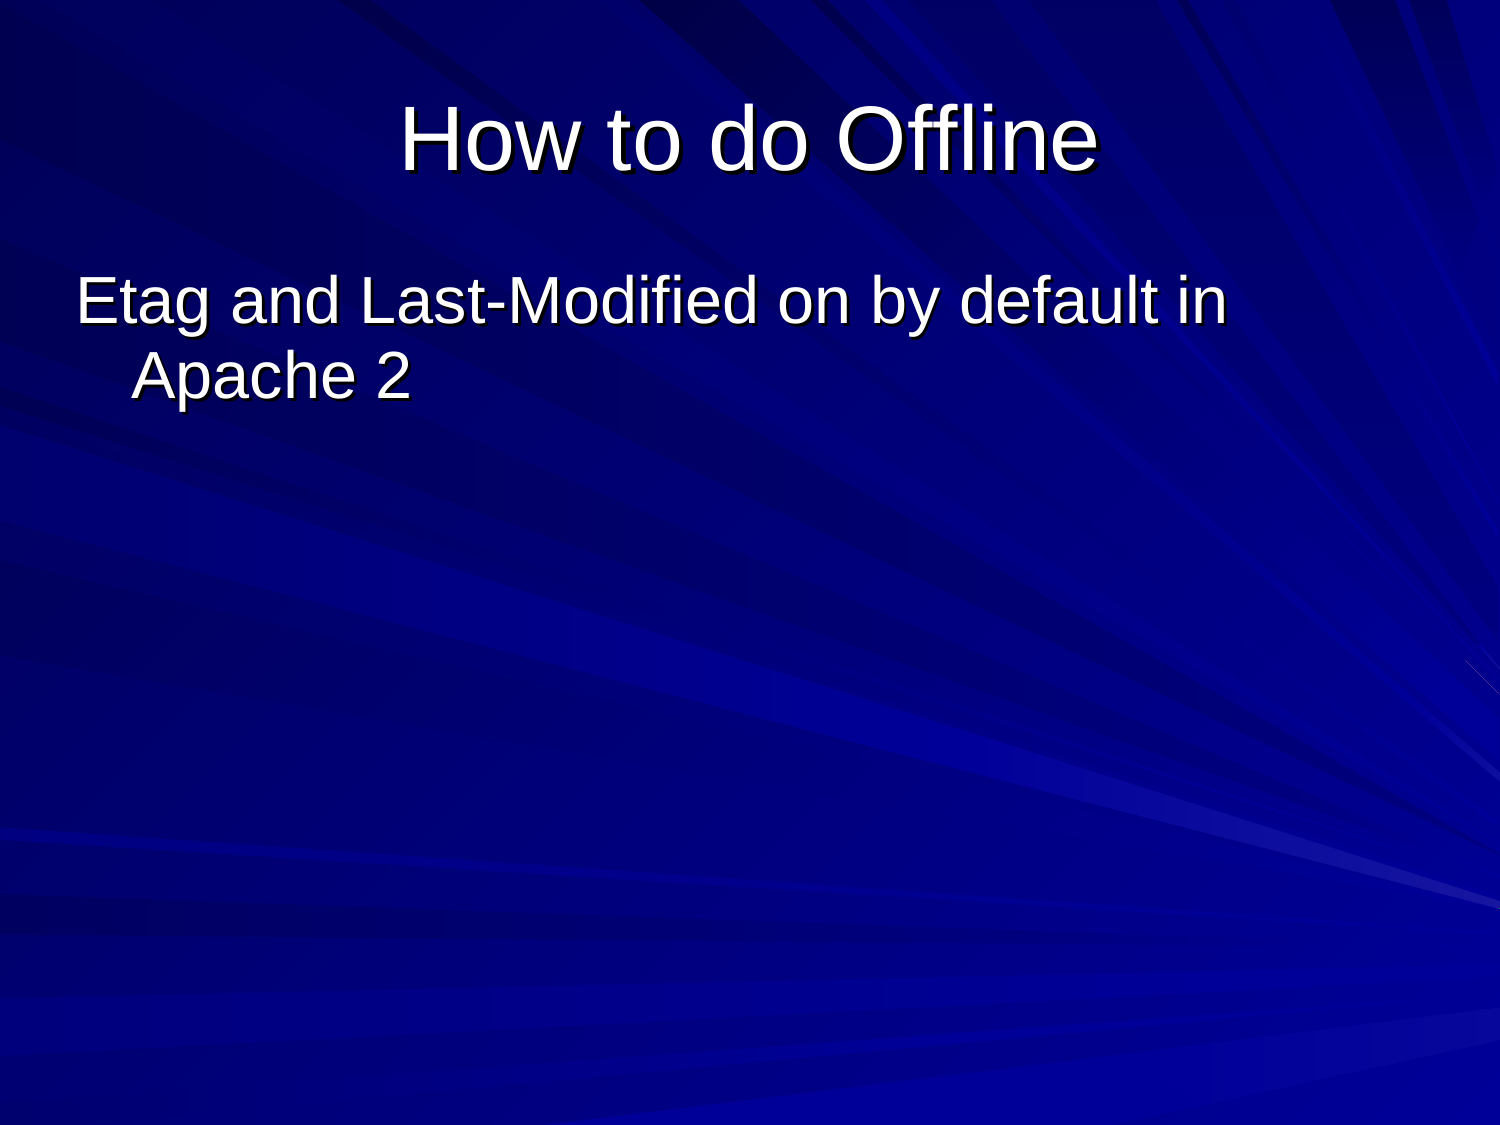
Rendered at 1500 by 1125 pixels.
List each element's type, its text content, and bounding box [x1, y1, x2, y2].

title How to do Offline [75, 51, 1425, 226]
list Etag and Last-Modified on by default in Apache 2 [75, 263, 1425, 1041]
